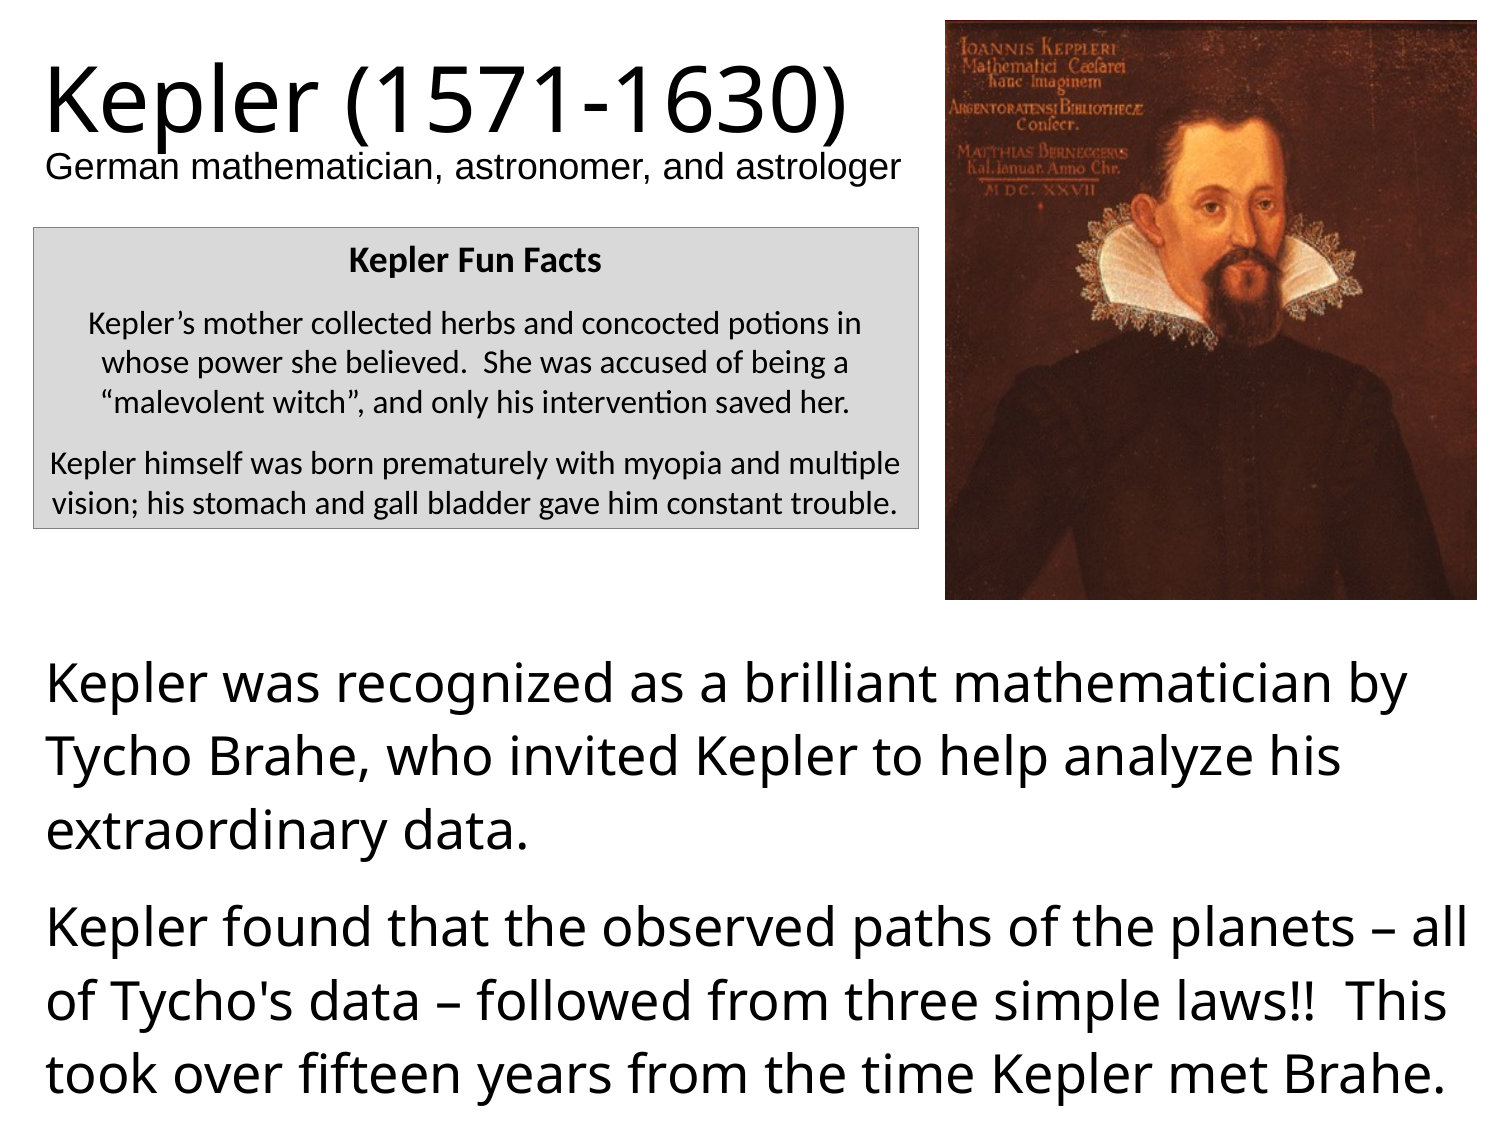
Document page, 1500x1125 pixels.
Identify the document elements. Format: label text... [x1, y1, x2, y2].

picture [945, 20, 1477, 601]
list Kepler was recognized as a brilliant mathematician by Tycho Brahe, who invited Kepler to help analyze his extraordinary data. Kepler found that the observed paths of the planets – all of Tycho's data – followed from three simple laws!! This took over fifteen years from the time Kepler met Brahe. [45, 644, 1471, 1125]
text_box German mathematician, astronomer, and astrologer [30, 138, 917, 196]
text_box Kepler Fun Facts Kepler’s mother collected herbs and concocted potions in whose power she believed. She was accused of being a “malevolent witch”, and only his intervention saved her. Kepler himself was born prematurely with myopia and multiple vision; his stomach and gall bladder gave him constant trouble. [33, 227, 919, 529]
title Kepler (1571-1630) [30, 43, 886, 138]
